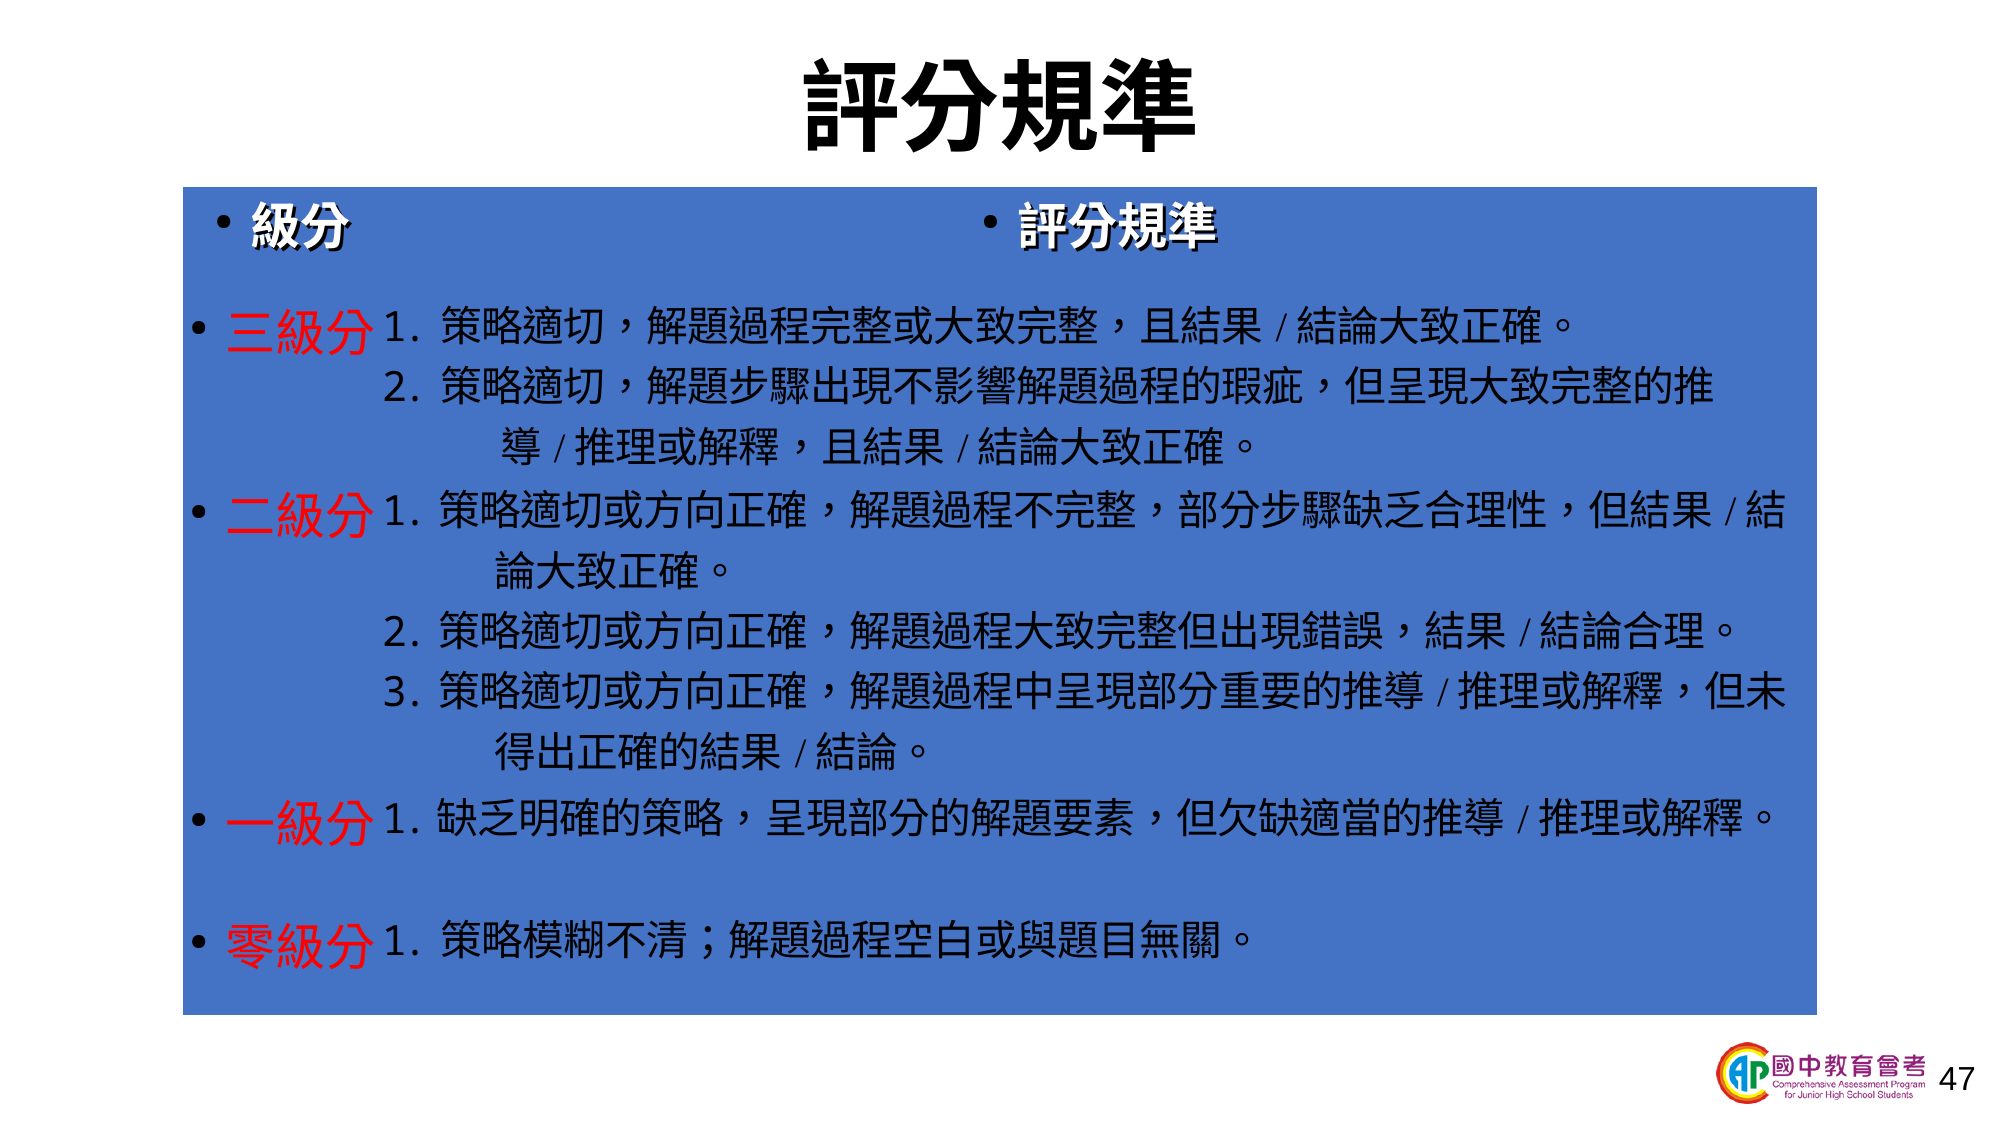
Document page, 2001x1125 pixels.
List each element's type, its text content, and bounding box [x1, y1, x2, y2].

table_cell 缺乏明確的策略，呈現部分的解題要素，但欠缺適當的推導/推理或解釋。 [382, 785, 1817, 907]
table_cell 二級分 [183, 477, 382, 785]
table_cell 策略適切或方向正確，解題過程不完整，部分步驟缺乏合理性，但結果/結論大致正確。 策略適切或方向正確，解題過程大致完整但出現錯誤，結果/結論合理。 策略適切或方向正確，解題過程中呈現部分重要的推導/推理或解釋，但未得出正確的結果/結論。 [382, 477, 1817, 785]
table_cell 零級分 [183, 907, 382, 1015]
table_cell 三級分 [183, 293, 382, 477]
table_cell 一級分 [183, 785, 382, 907]
table_cell 策略模糊不清；解題過程空白或與題目無關。 [382, 907, 1817, 1015]
text_box 47 [1923, 1047, 2000, 1108]
title 評分規準 [137, 2, 1863, 220]
table_header 評分規準 [382, 187, 1817, 293]
table_cell 策略適切，解題過程完整或大致完整，且結果/結論大致正確。 策略適切，解題步驟出現不影響解題過程的瑕疵，但呈現大致完整的推導/推理或解釋，且結果/結論大致正確。 [382, 293, 1817, 477]
table_header 級分 [183, 187, 382, 293]
